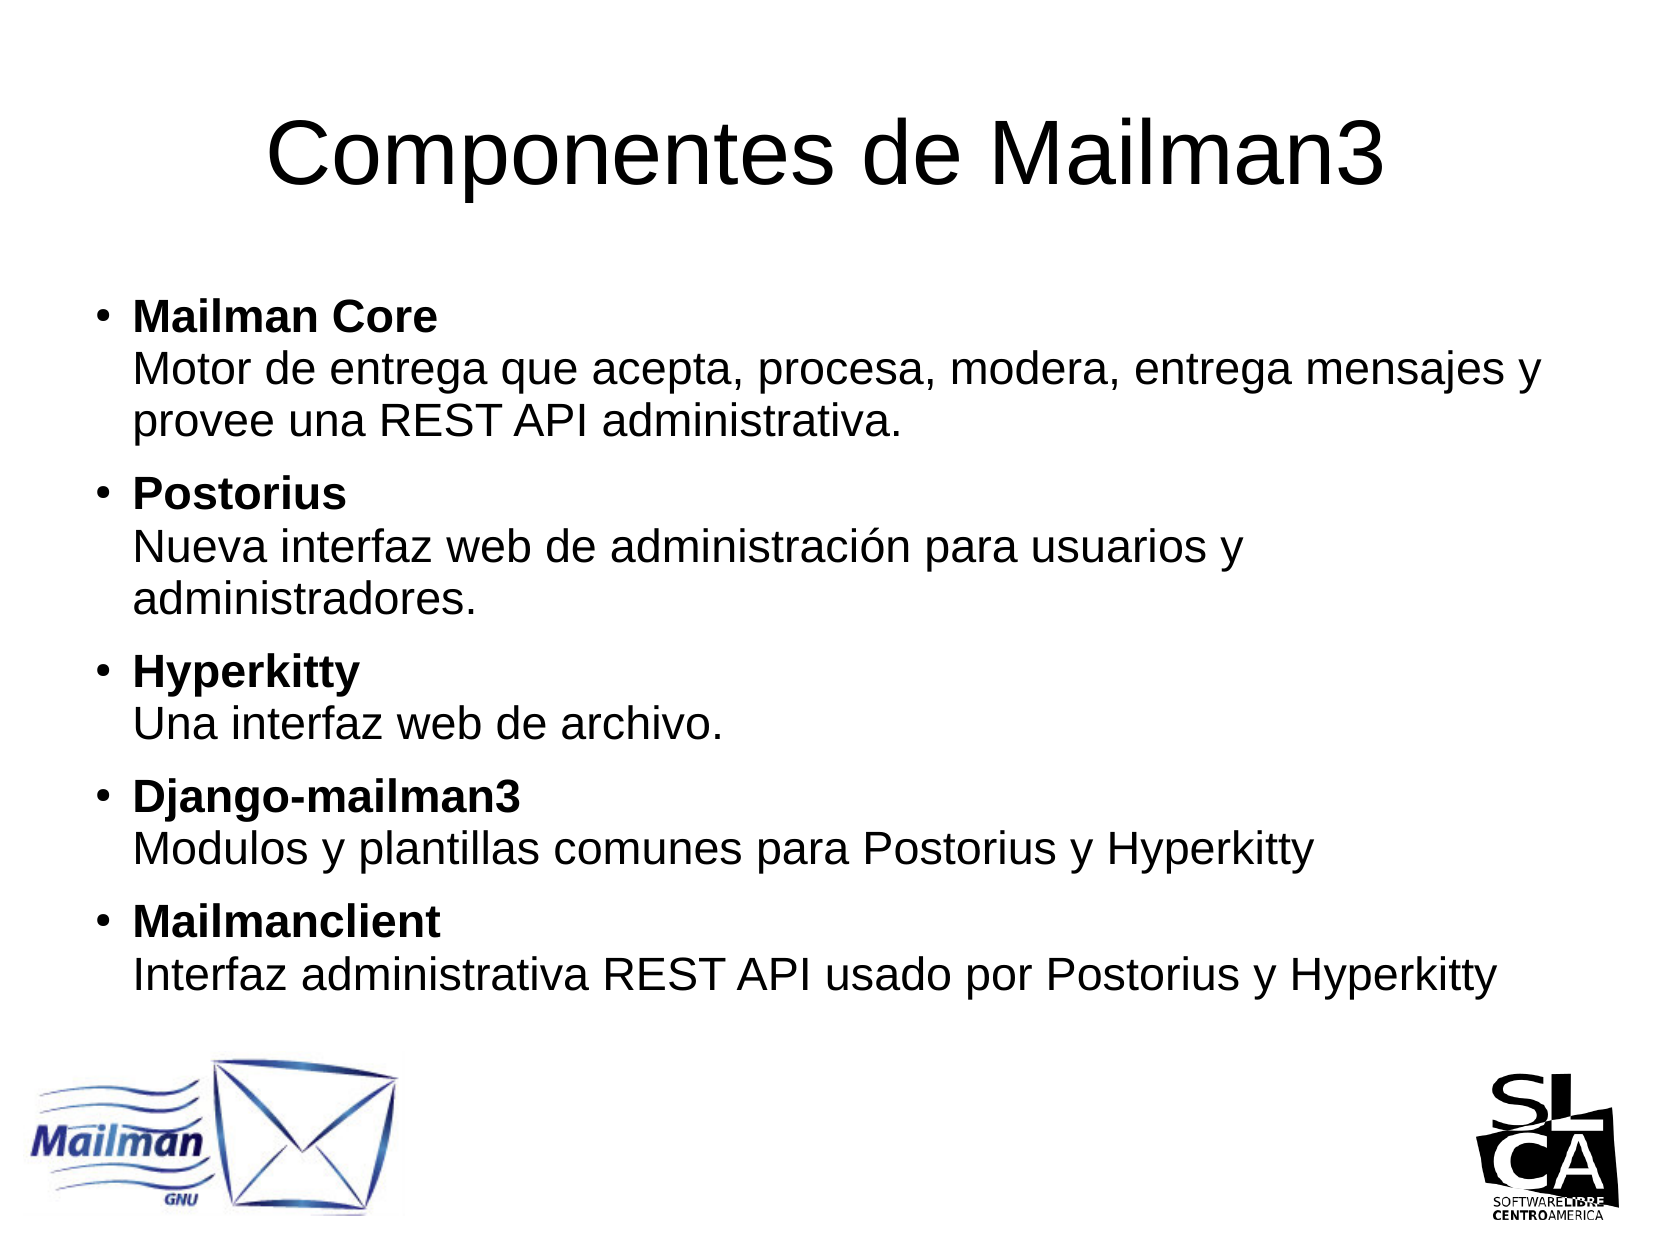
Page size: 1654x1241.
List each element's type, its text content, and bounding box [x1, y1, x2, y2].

picture [23, 1051, 405, 1216]
picture [1476, 1062, 1619, 1220]
list Mailman Core Motor de entrega que acepta, procesa, modera, entrega mensajes y provee una REST API administrativa. Postorius Nueva interfaz web de administración para usuarios y administradores. Hyperkitty Una interfaz web de archivo. Django-mailman3 Modulos y plantillas comunes para Postorius y Hyperkitty Mailmanclient Interfaz administrativa REST API usado por Postorius y Hyperkitty [82, 290, 1571, 1010]
title Componentes de Mailman3 [82, 49, 1571, 257]
